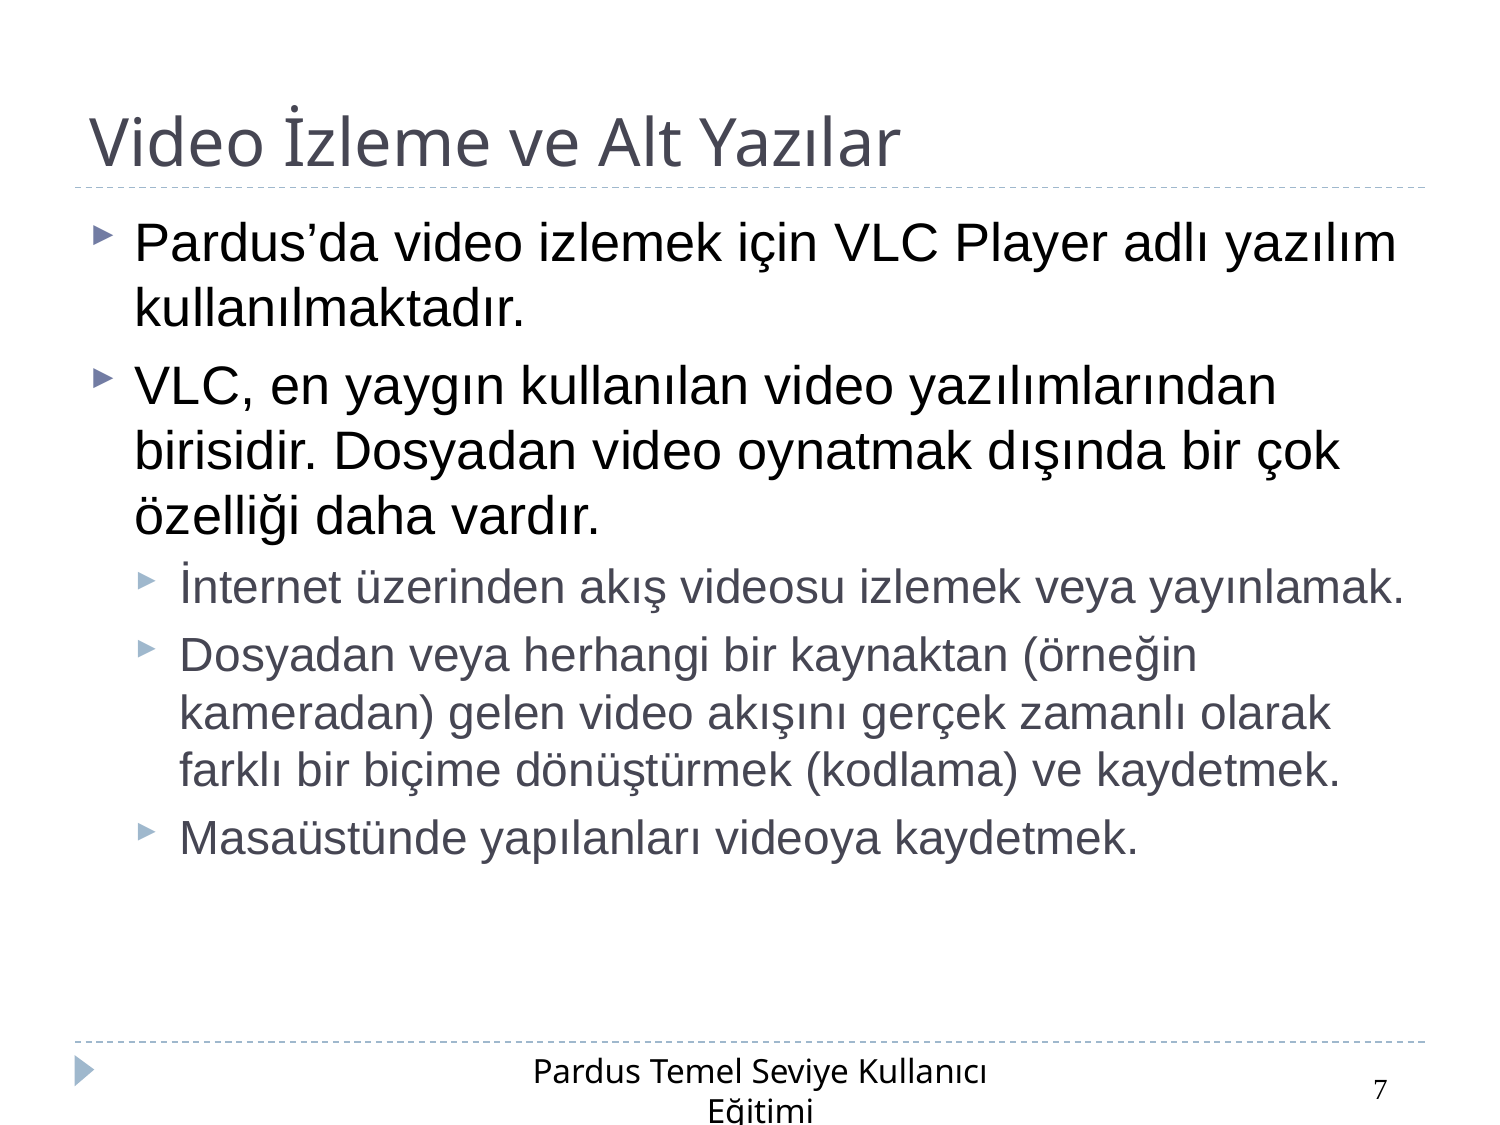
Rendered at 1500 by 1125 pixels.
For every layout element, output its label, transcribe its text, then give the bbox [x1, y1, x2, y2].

title Video İzleme ve Alt Yazılar [75, 24, 1425, 188]
list Pardus’da video izlemek için VLC Player adlı yazılım kullanılmaktadır. VLC, en yaygın kullanılan video yazılımlarından birisidir. Dosyadan video oynatmak dışında bir çok özelliği daha vardır. İnternet üzerinden akış videosu izlemek veya yayınlamak. Dosyadan veya herhangi bir kaynaktan (örneğin kameradan) gelen video akışını gerçek zamanlı olarak farklı bir biçime dönüştürmek (kodlama) ve kaydetmek. Masaüstünde yapılanları videoya kaydetmek. [75, 200, 1425, 1010]
